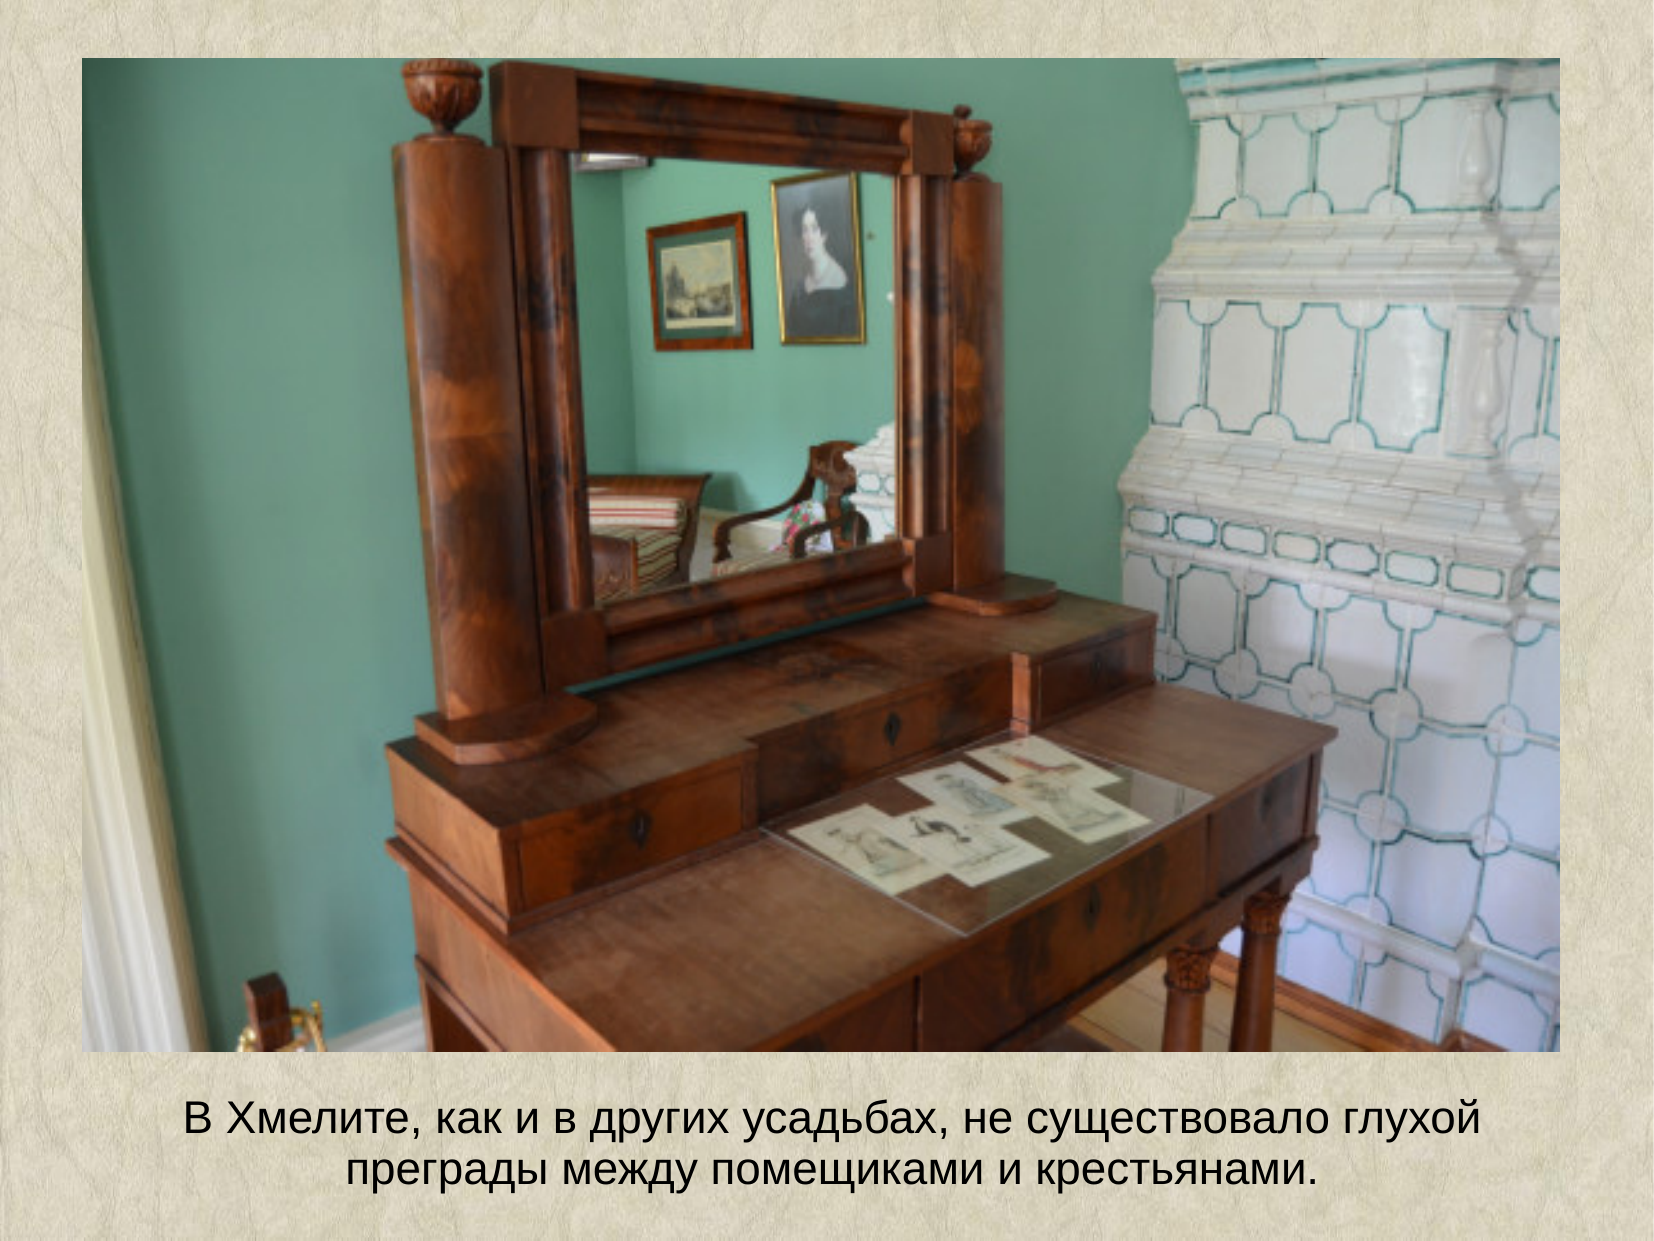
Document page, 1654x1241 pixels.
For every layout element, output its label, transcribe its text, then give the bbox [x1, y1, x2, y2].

picture [0, 0, 1654, 1241]
title В Хмелите, как и в других усадьбах, не существовало глухой преграды между помещиками и крестьянами. [70, 1039, 1559, 1241]
